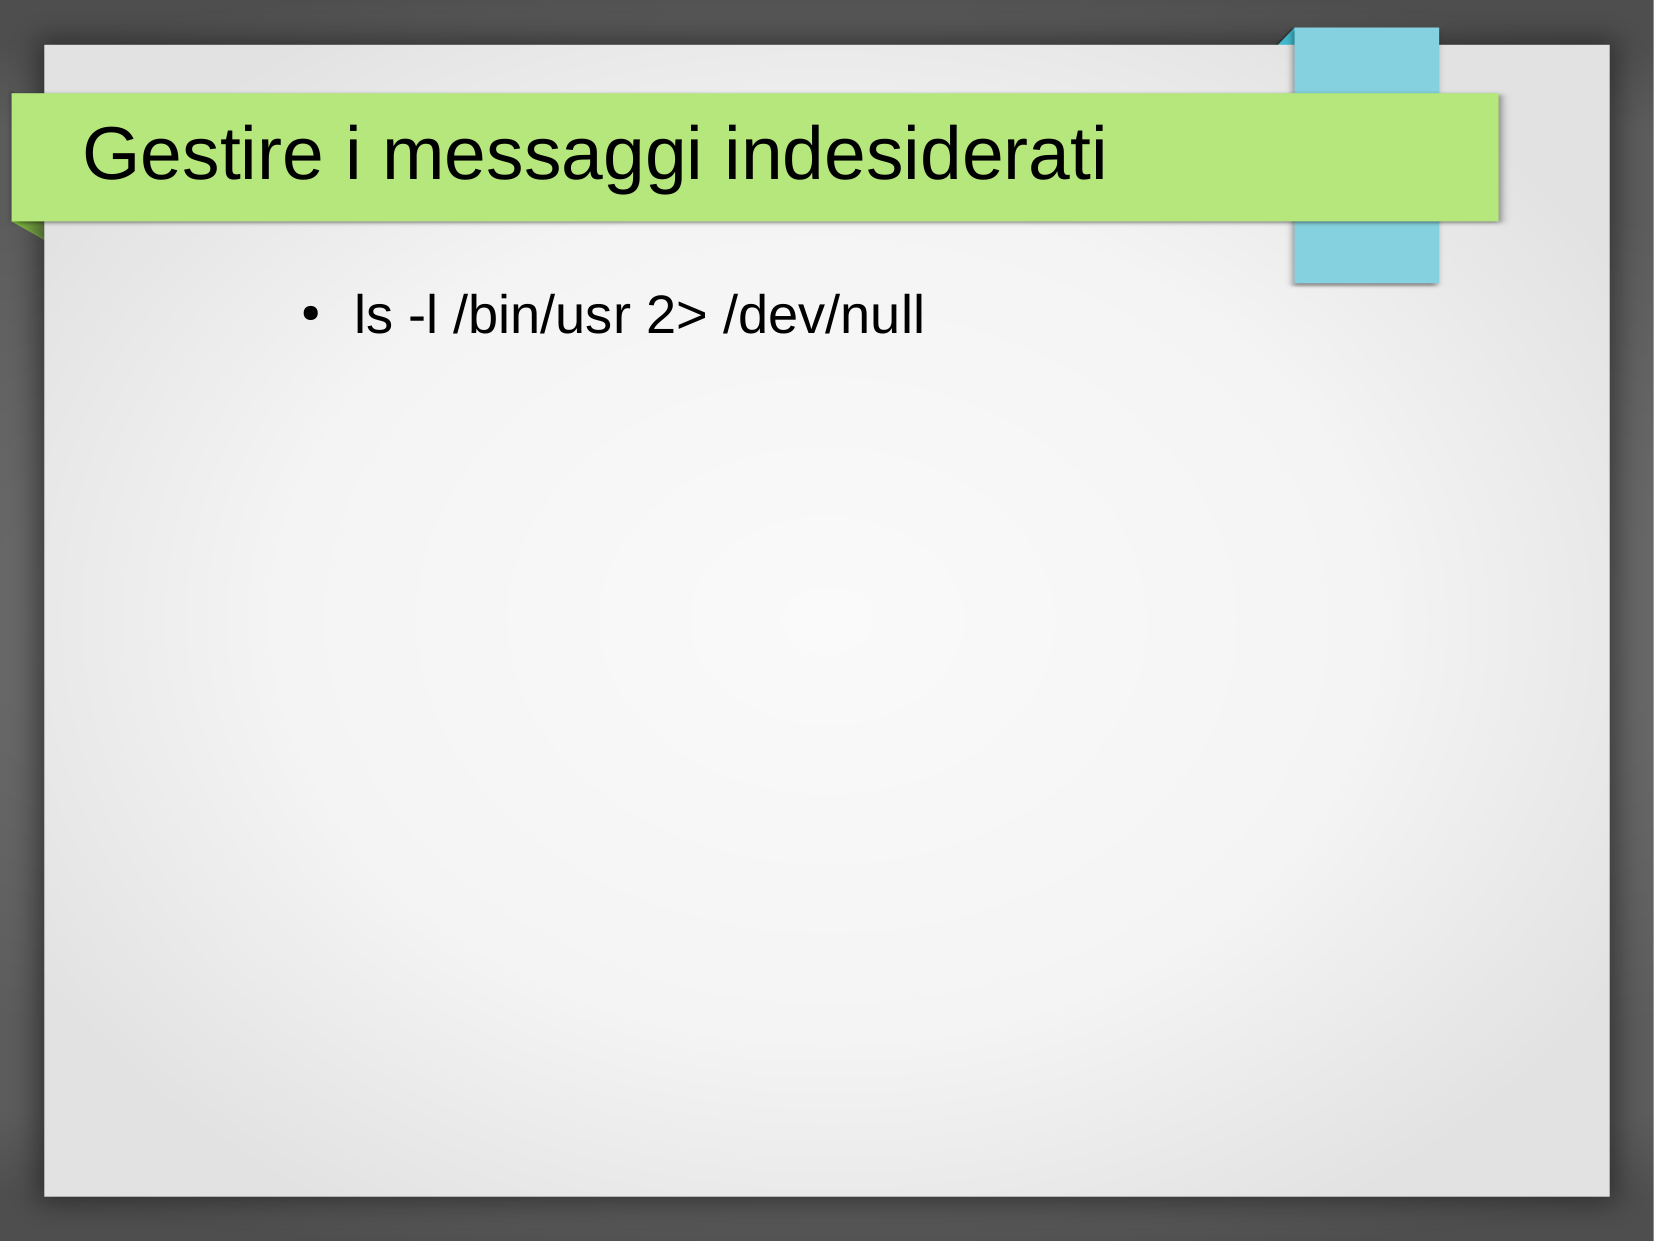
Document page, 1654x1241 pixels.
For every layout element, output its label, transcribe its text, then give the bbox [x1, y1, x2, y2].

picture [0, 0, 1654, 1241]
list ls -l /bin/usr 2> /dev/null [283, 284, 1654, 1004]
title Gestire i messaggi indesiderati [82, 94, 1264, 213]
